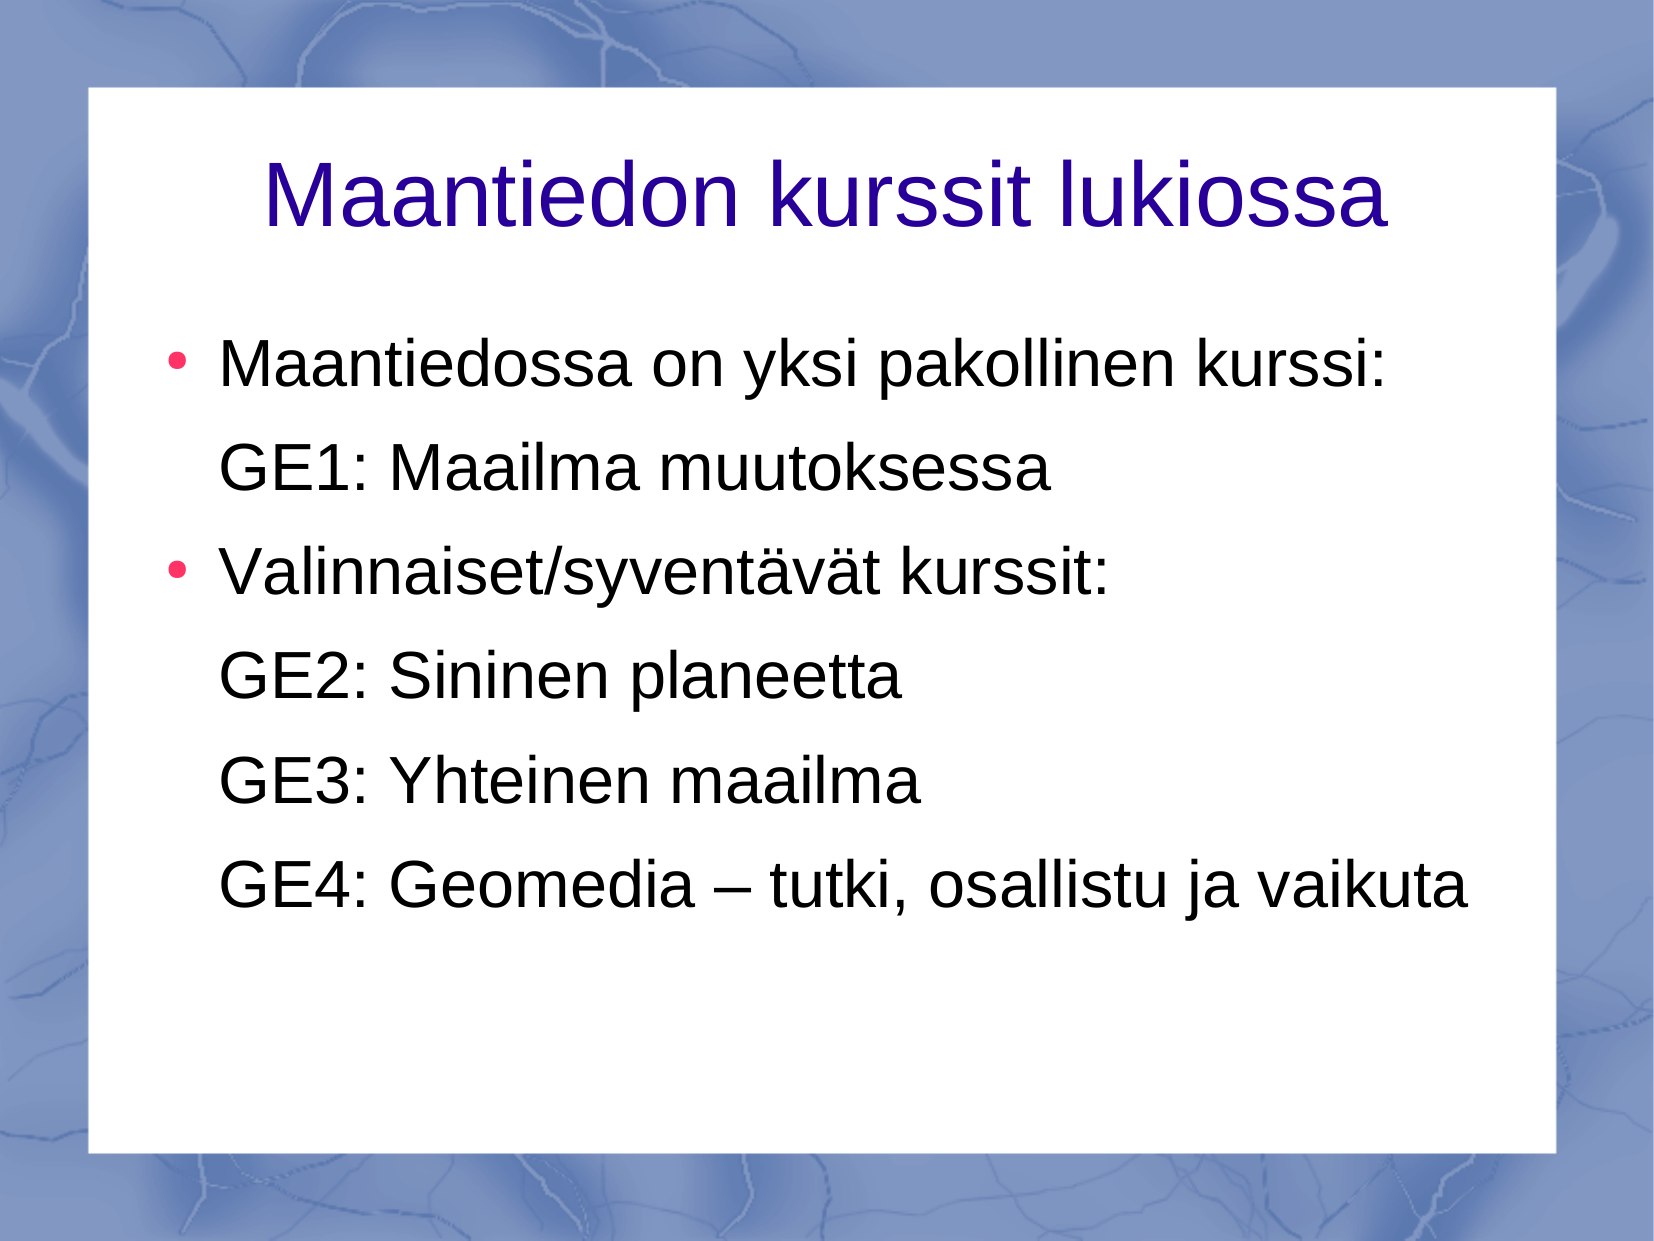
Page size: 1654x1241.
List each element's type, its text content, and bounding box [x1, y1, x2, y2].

title Maantiedon kurssit lukiossa [118, 90, 1536, 298]
picture [0, 0, 1654, 1241]
list Maantiedossa on yksi pakollinen kurssi: GE1: Maailma muutoksessa Valinnaiset/syventävät kurssit: GE2: Sininen planeetta GE3: Yhteinen maailma GE4: Geomedia – tutki, osallistu ja vaikuta [147, 325, 1506, 1045]
